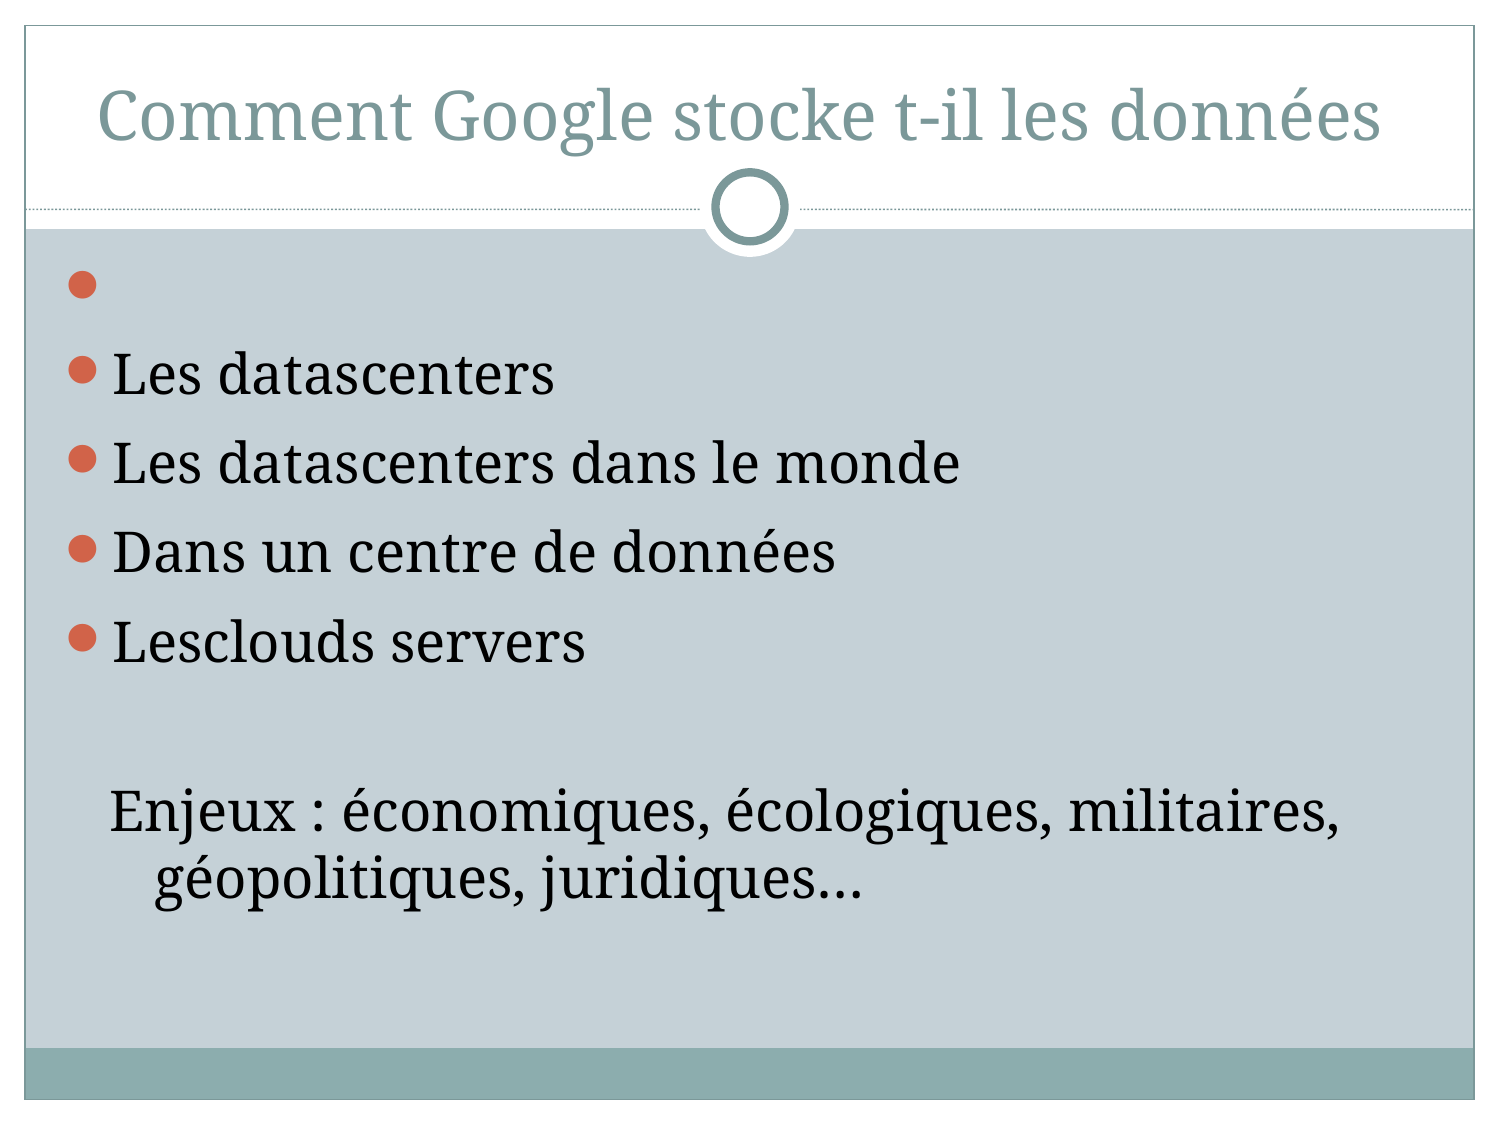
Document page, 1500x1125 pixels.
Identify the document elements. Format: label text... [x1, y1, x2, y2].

title Comment Google stocke t-il les données [49, 37, 1450, 162]
list Les datas centers Les datas centers dans le monde Dans un centre de données Les clouds servers Enjeux : économiques, écologiques, militaires, géopolitiques, juridiques… [49, 250, 1445, 1001]
